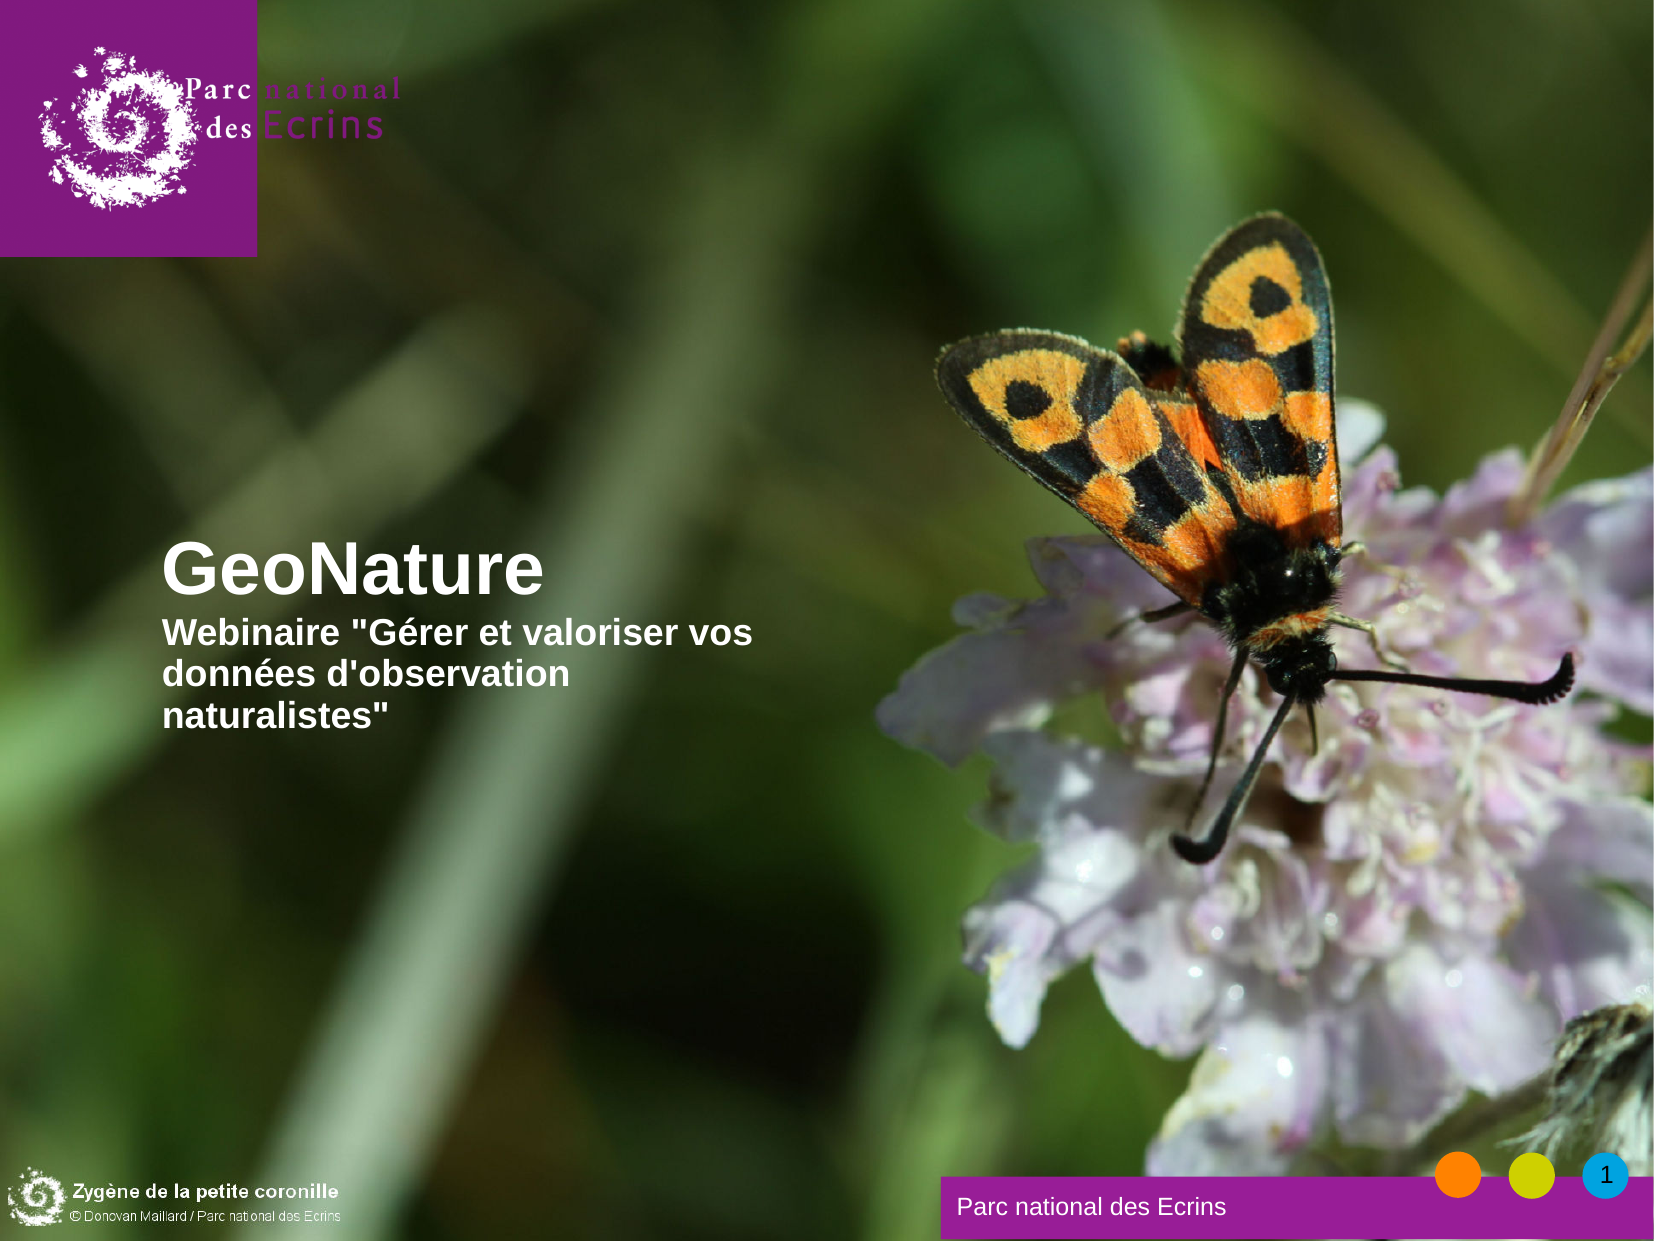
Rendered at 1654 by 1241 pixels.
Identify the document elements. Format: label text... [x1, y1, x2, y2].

title GeoNature Webinaire "Gérer et valoriser vos données d'observation naturalistes" [147, 522, 768, 737]
picture [0, 0, 1654, 1241]
